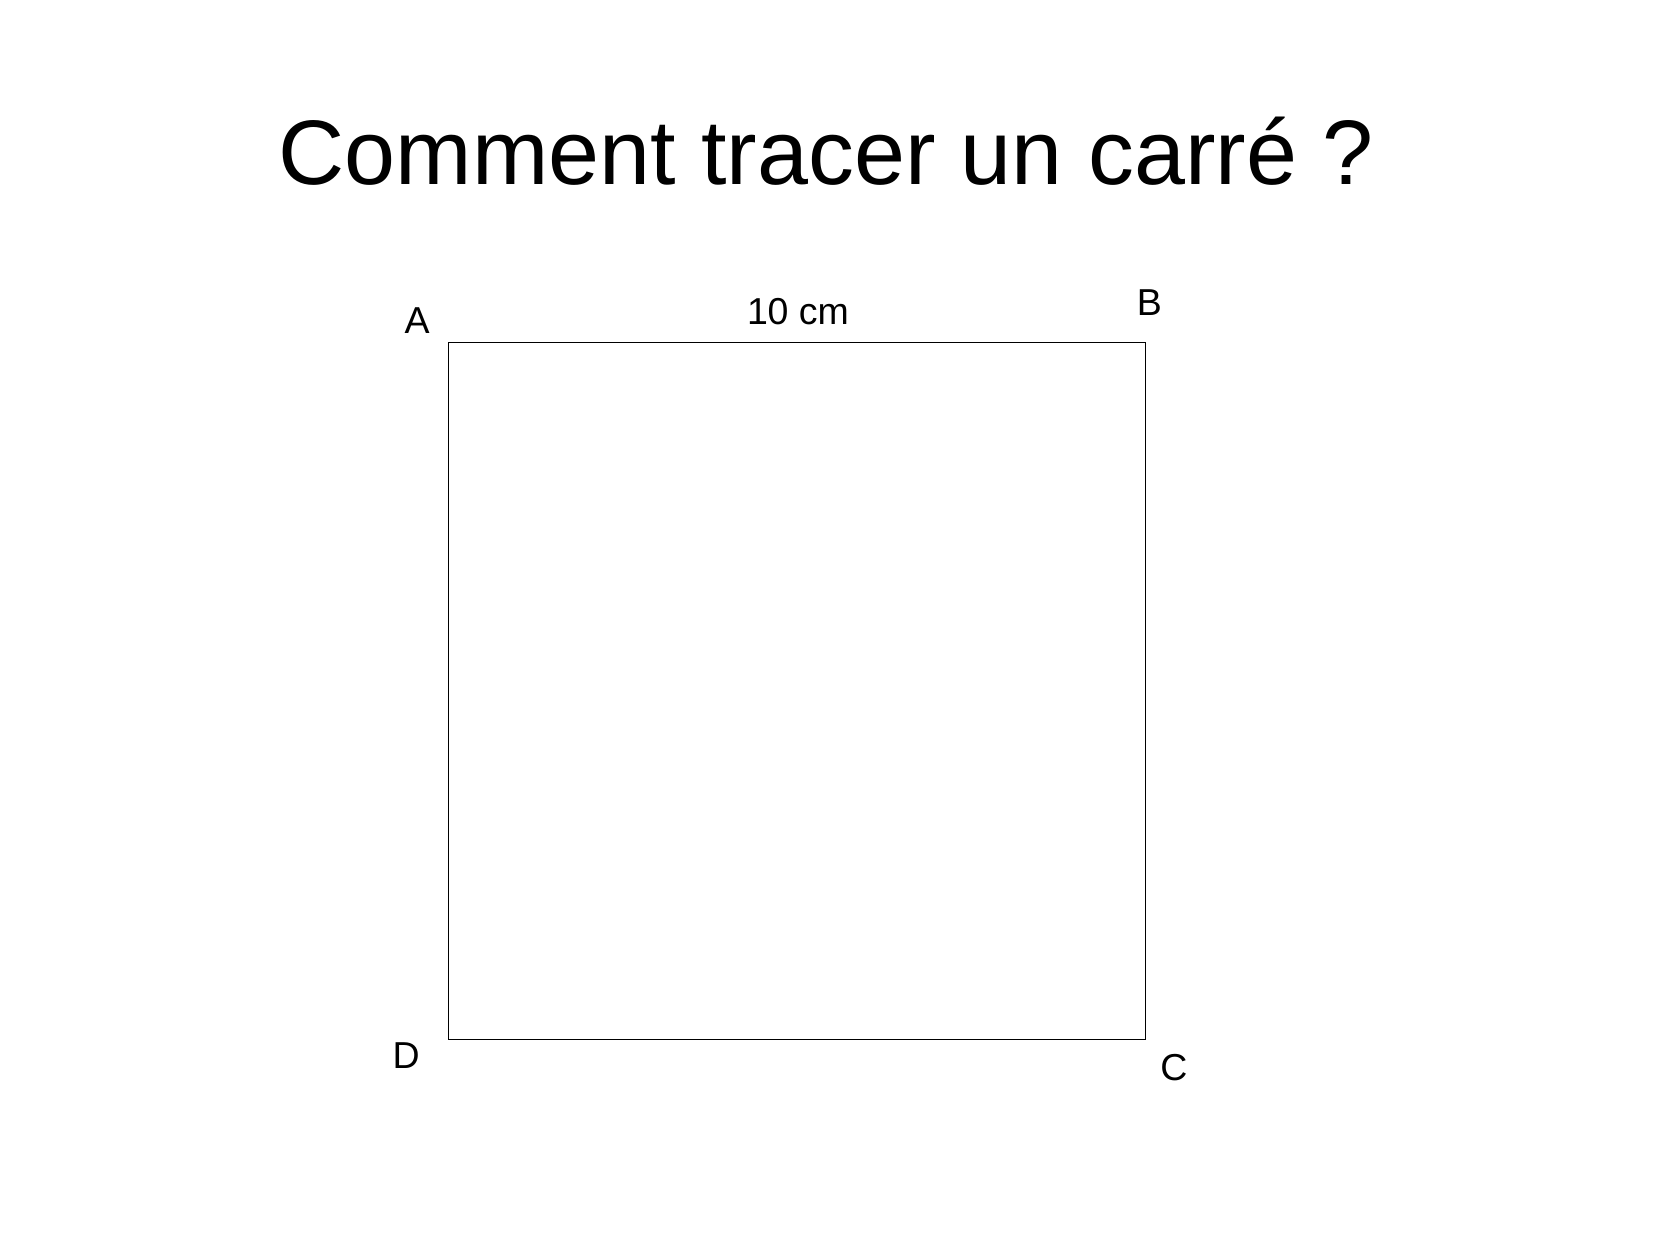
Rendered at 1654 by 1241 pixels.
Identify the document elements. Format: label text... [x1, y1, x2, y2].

text_box 10 cm [732, 283, 969, 341]
title Comment tracer un carré ? [82, 49, 1571, 257]
text_box D [377, 1027, 438, 1085]
text_box C [1145, 1039, 1229, 1097]
text_box B [1122, 273, 1217, 331]
text_box [448, 342, 1146, 1040]
text_box A [389, 291, 461, 378]
